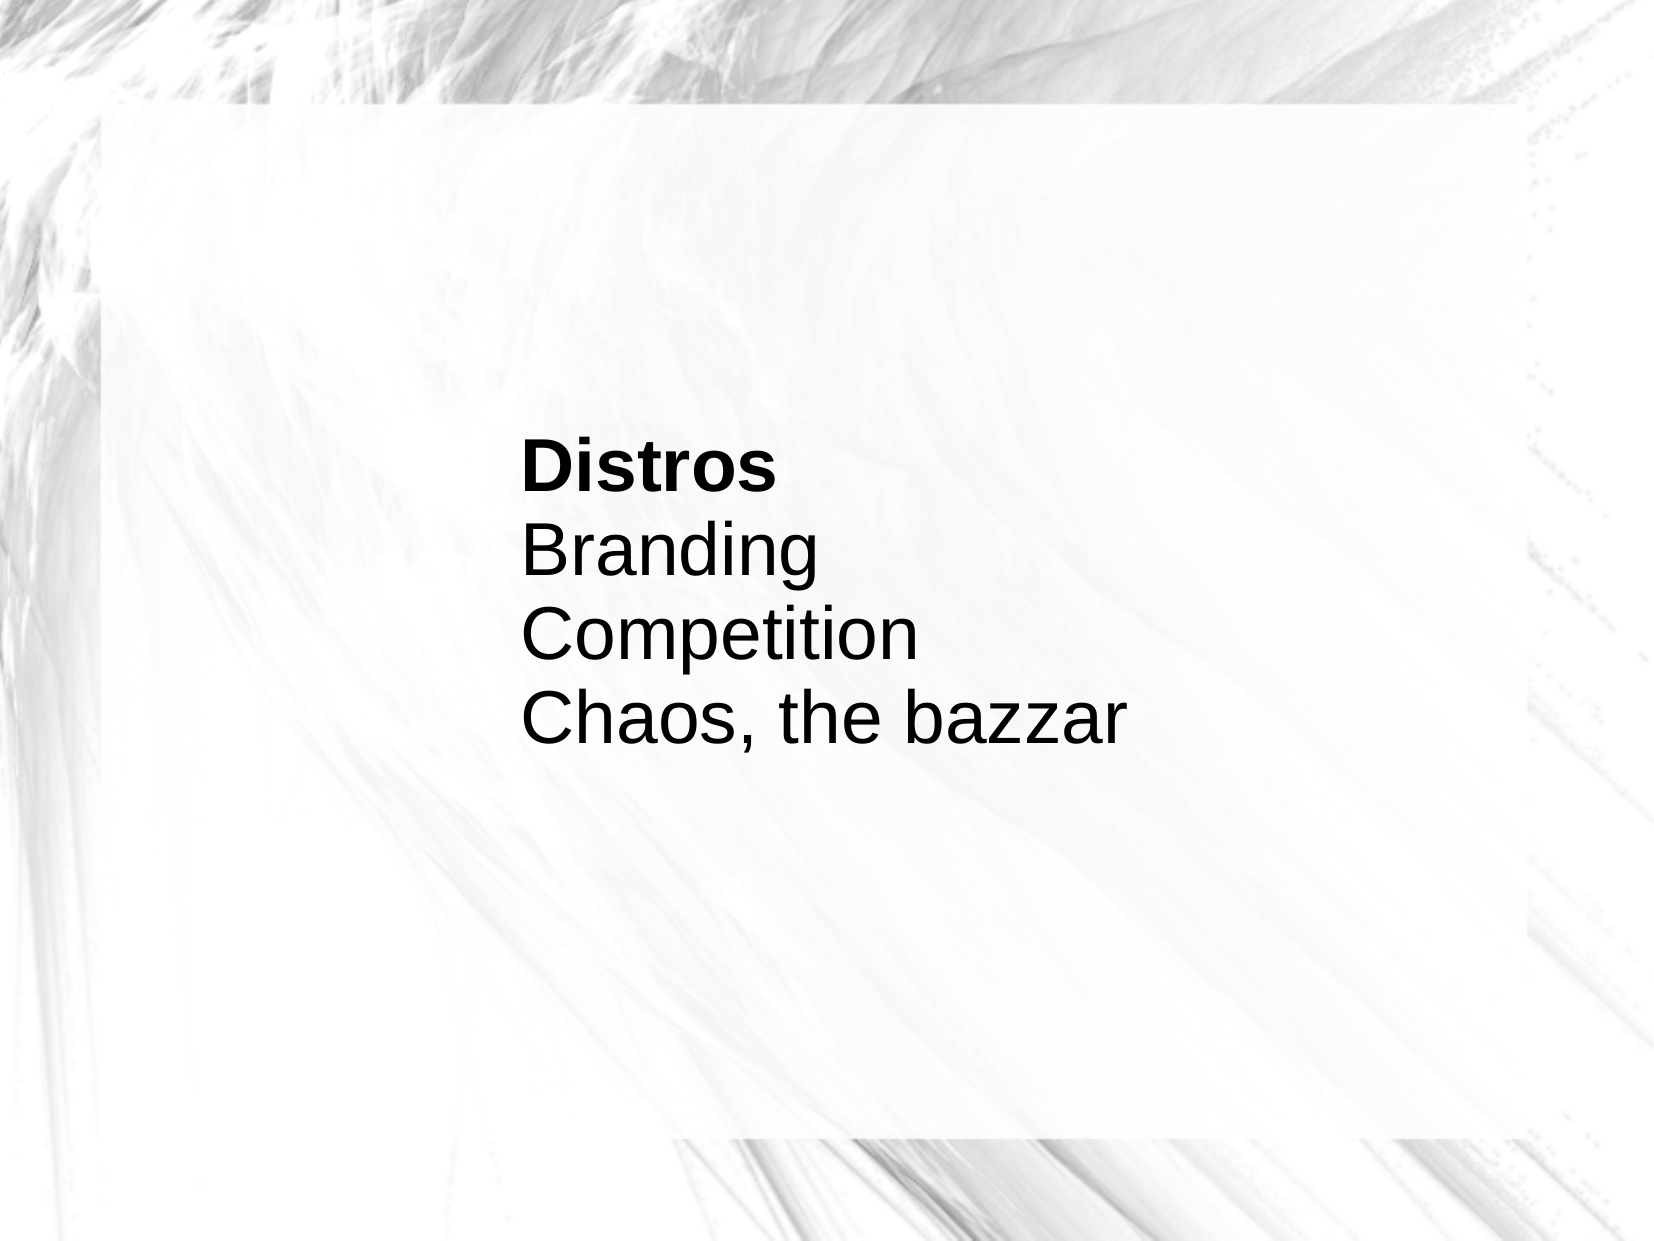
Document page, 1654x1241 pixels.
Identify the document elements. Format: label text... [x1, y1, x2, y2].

picture [0, 0, 1654, 1241]
text_box Distros Branding Competition Chaos, the bazzar [505, 416, 1144, 732]
